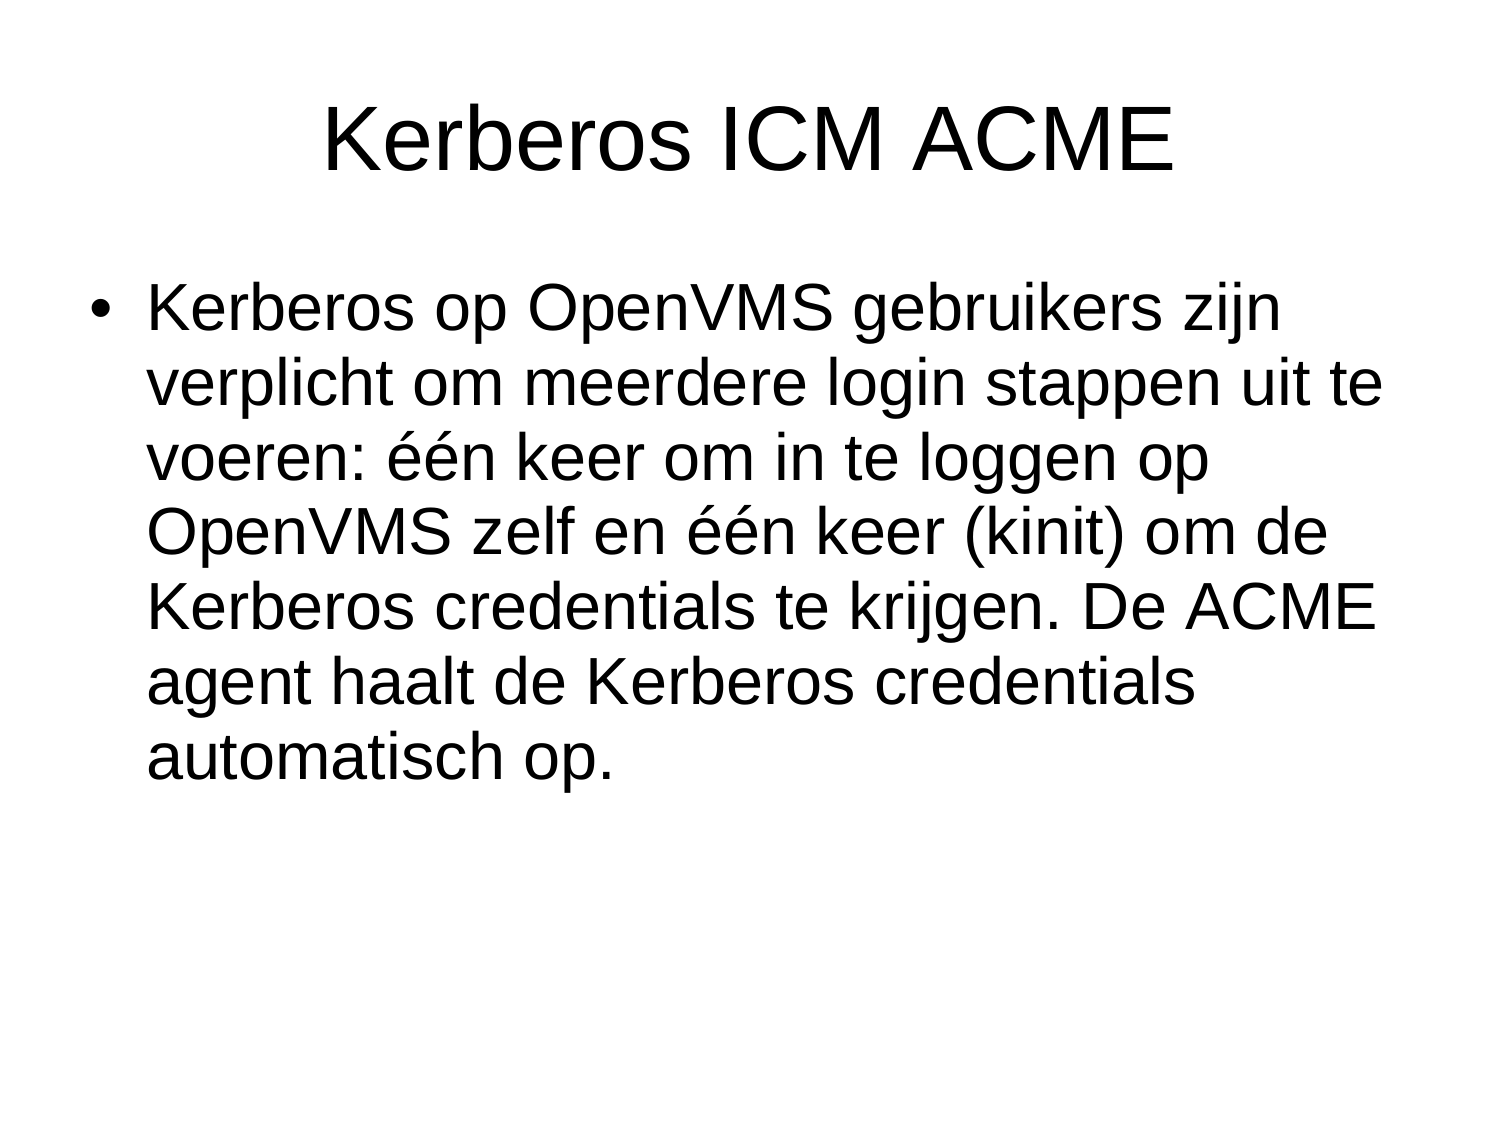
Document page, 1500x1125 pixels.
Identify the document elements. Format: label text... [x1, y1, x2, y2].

title Kerberos ICM ACME [75, 45, 1426, 233]
list Kerberos op OpenVMS gebruikers zijn verplicht om meerdere login stappen uit te voeren: één keer om in te loggen op OpenVMS zelf en één keer (kinit) om de Kerberos credentials te krijgen. De ACME agent haalt de Kerberos credentials automatisch op. [75, 262, 1426, 1006]
